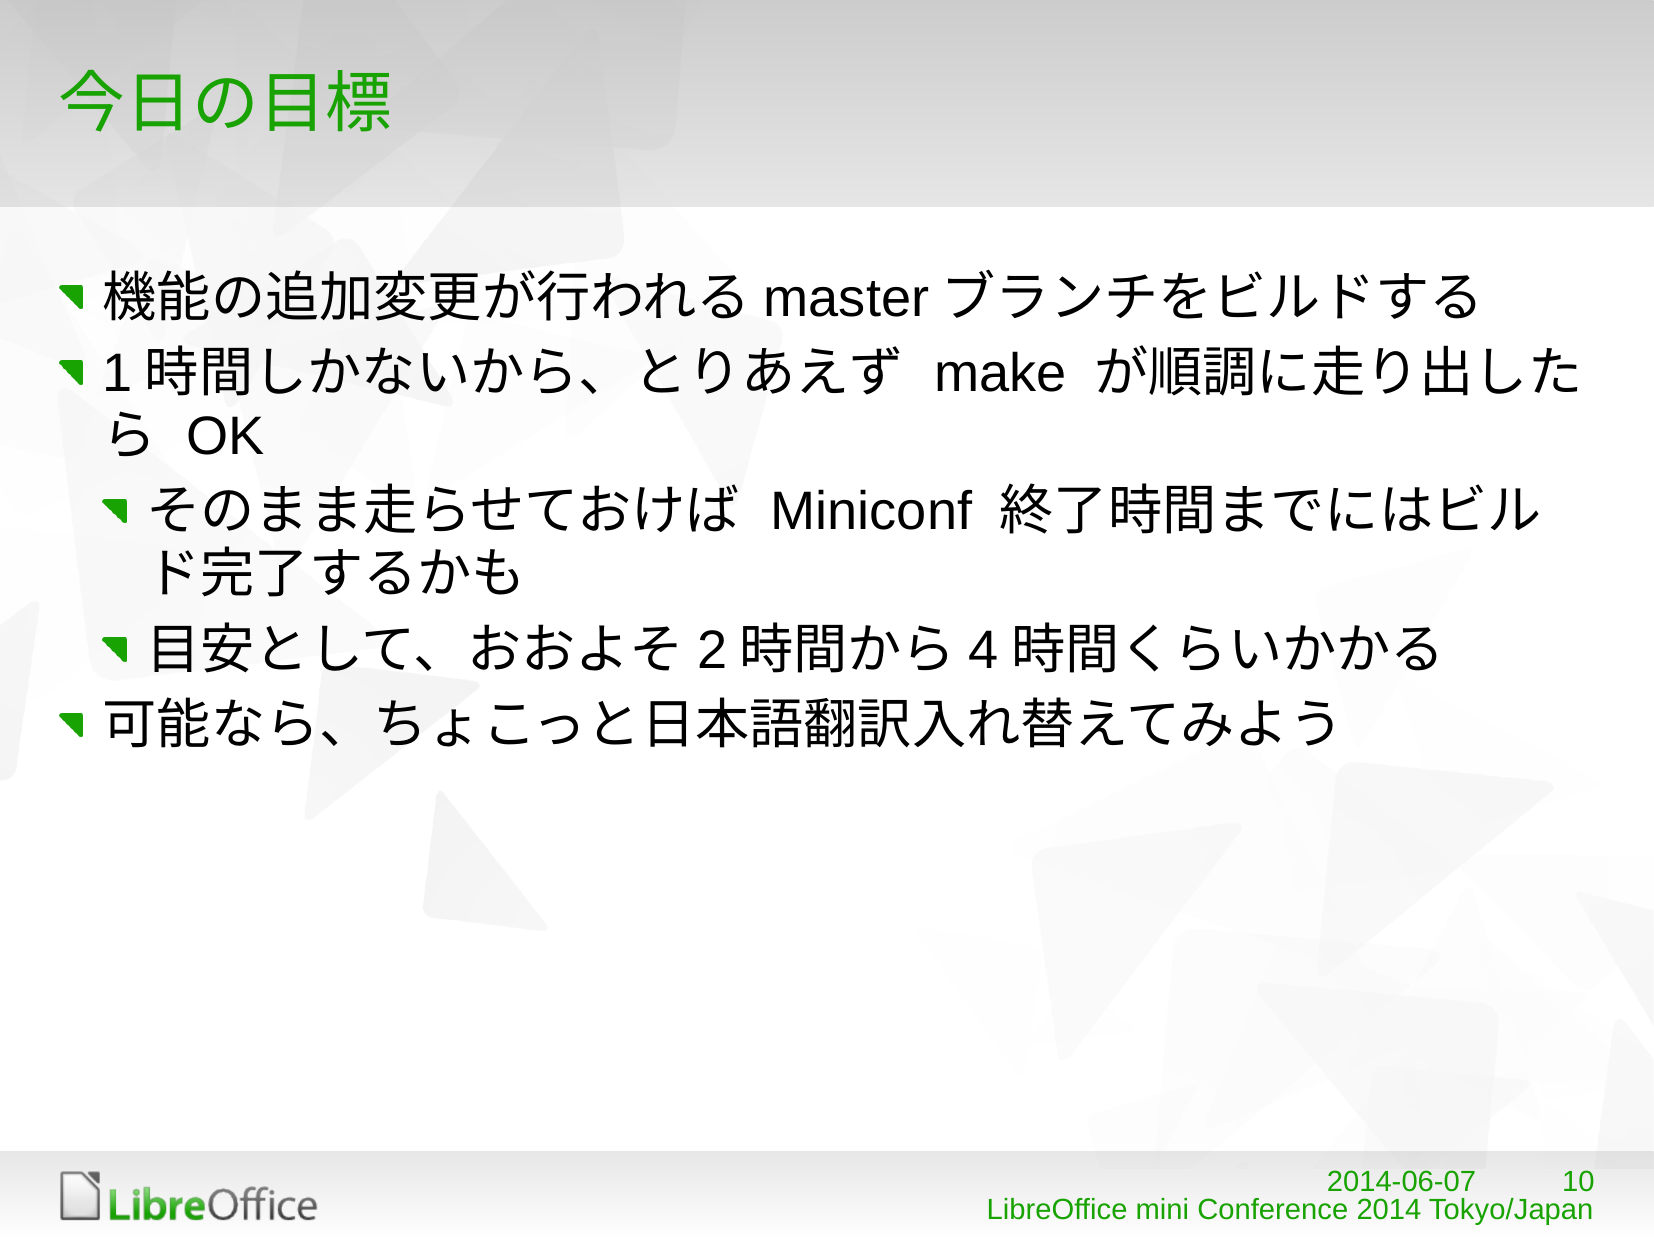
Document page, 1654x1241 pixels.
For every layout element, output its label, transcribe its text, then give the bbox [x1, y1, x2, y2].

title 今日の目標 [59, 29, 1595, 178]
picture [41, 1152, 337, 1240]
picture [0, 0, 783, 931]
picture [915, 548, 1654, 1169]
list 機能の追加変更が行われるmasterブランチをビルドする 1時間しかないから、とりあえず make が順調に走り出したら OK そのまま走らせておけば Miniconf 終了時間までにはビルド完了するかも 目安として、おおよそ2時間から4時間くらいかかる 可能なら、ちょこっと日本語翻訳入れ替えてみよう [59, 265, 1595, 1114]
